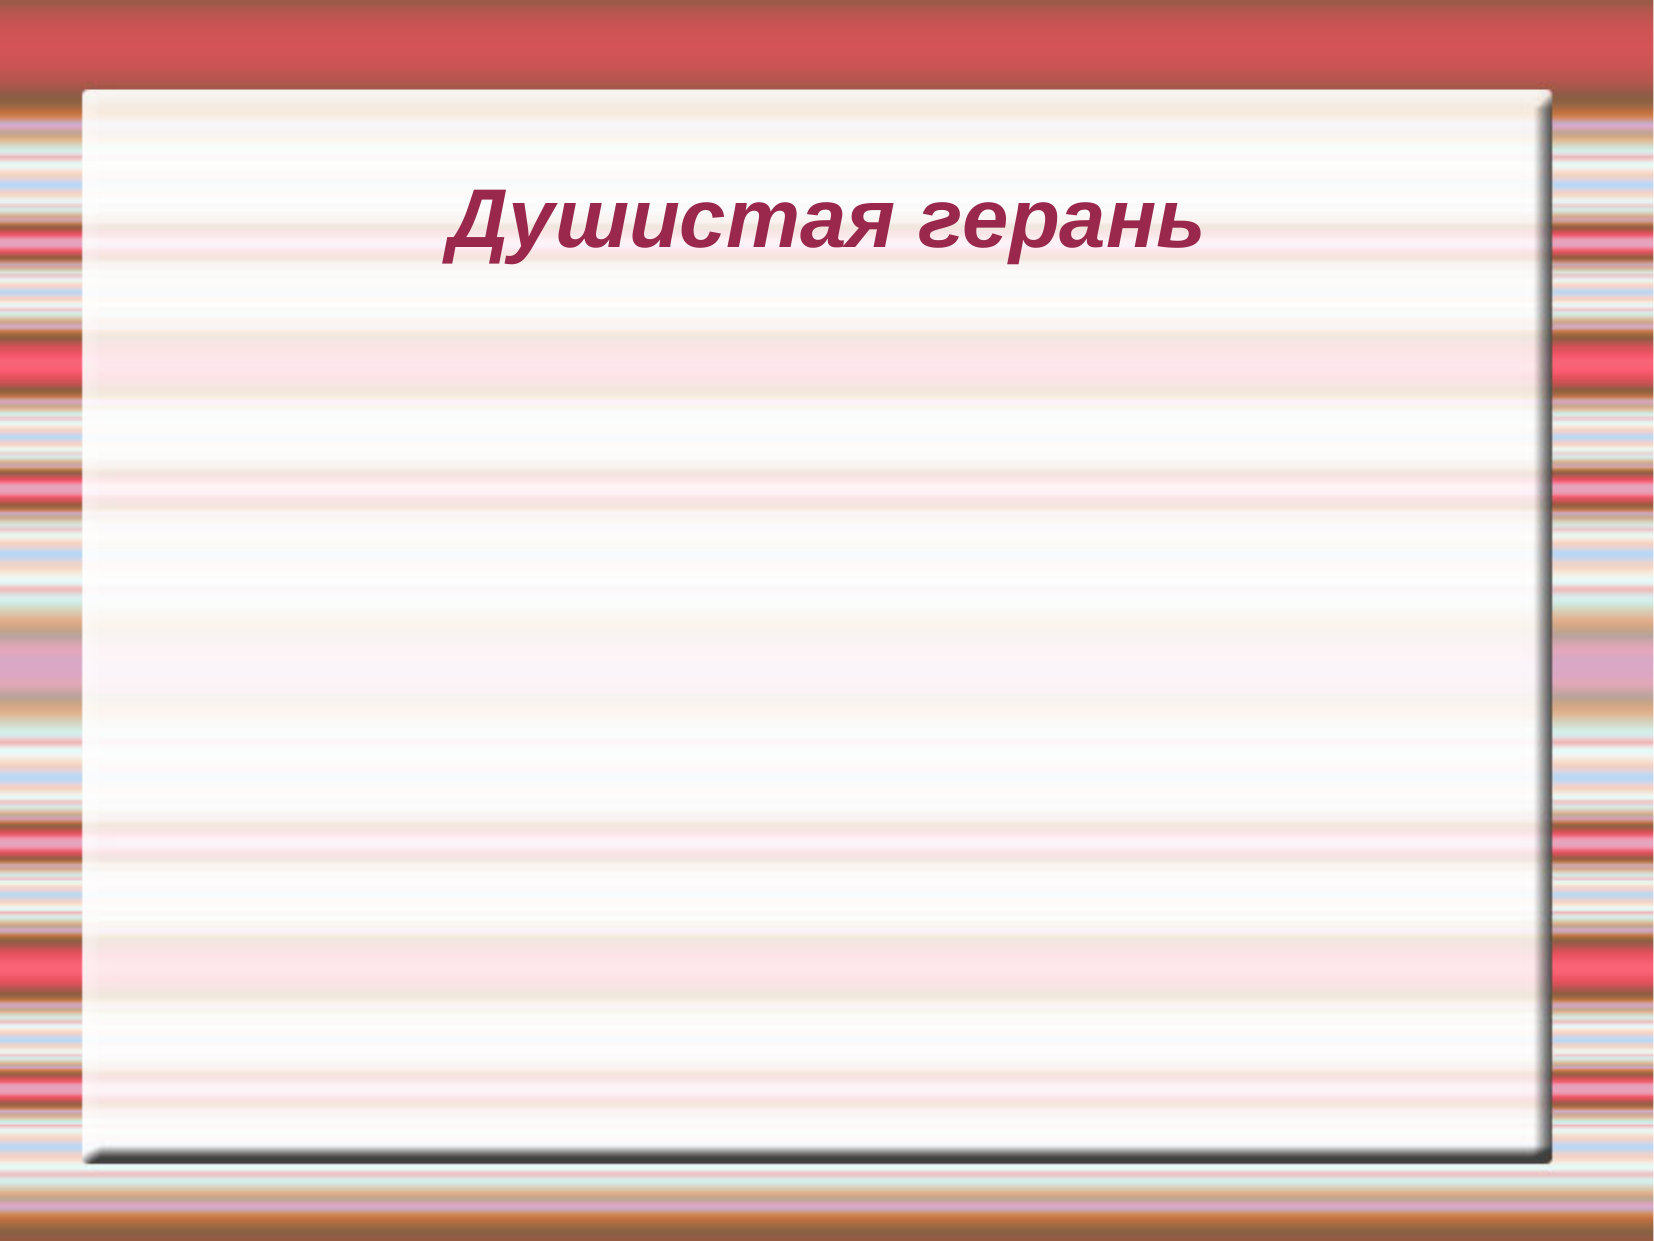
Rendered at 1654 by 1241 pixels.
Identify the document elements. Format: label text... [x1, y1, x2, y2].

chart [134, 350, 1516, 1132]
title Душистая герань [121, 122, 1534, 315]
picture [0, 0, 1654, 1241]
